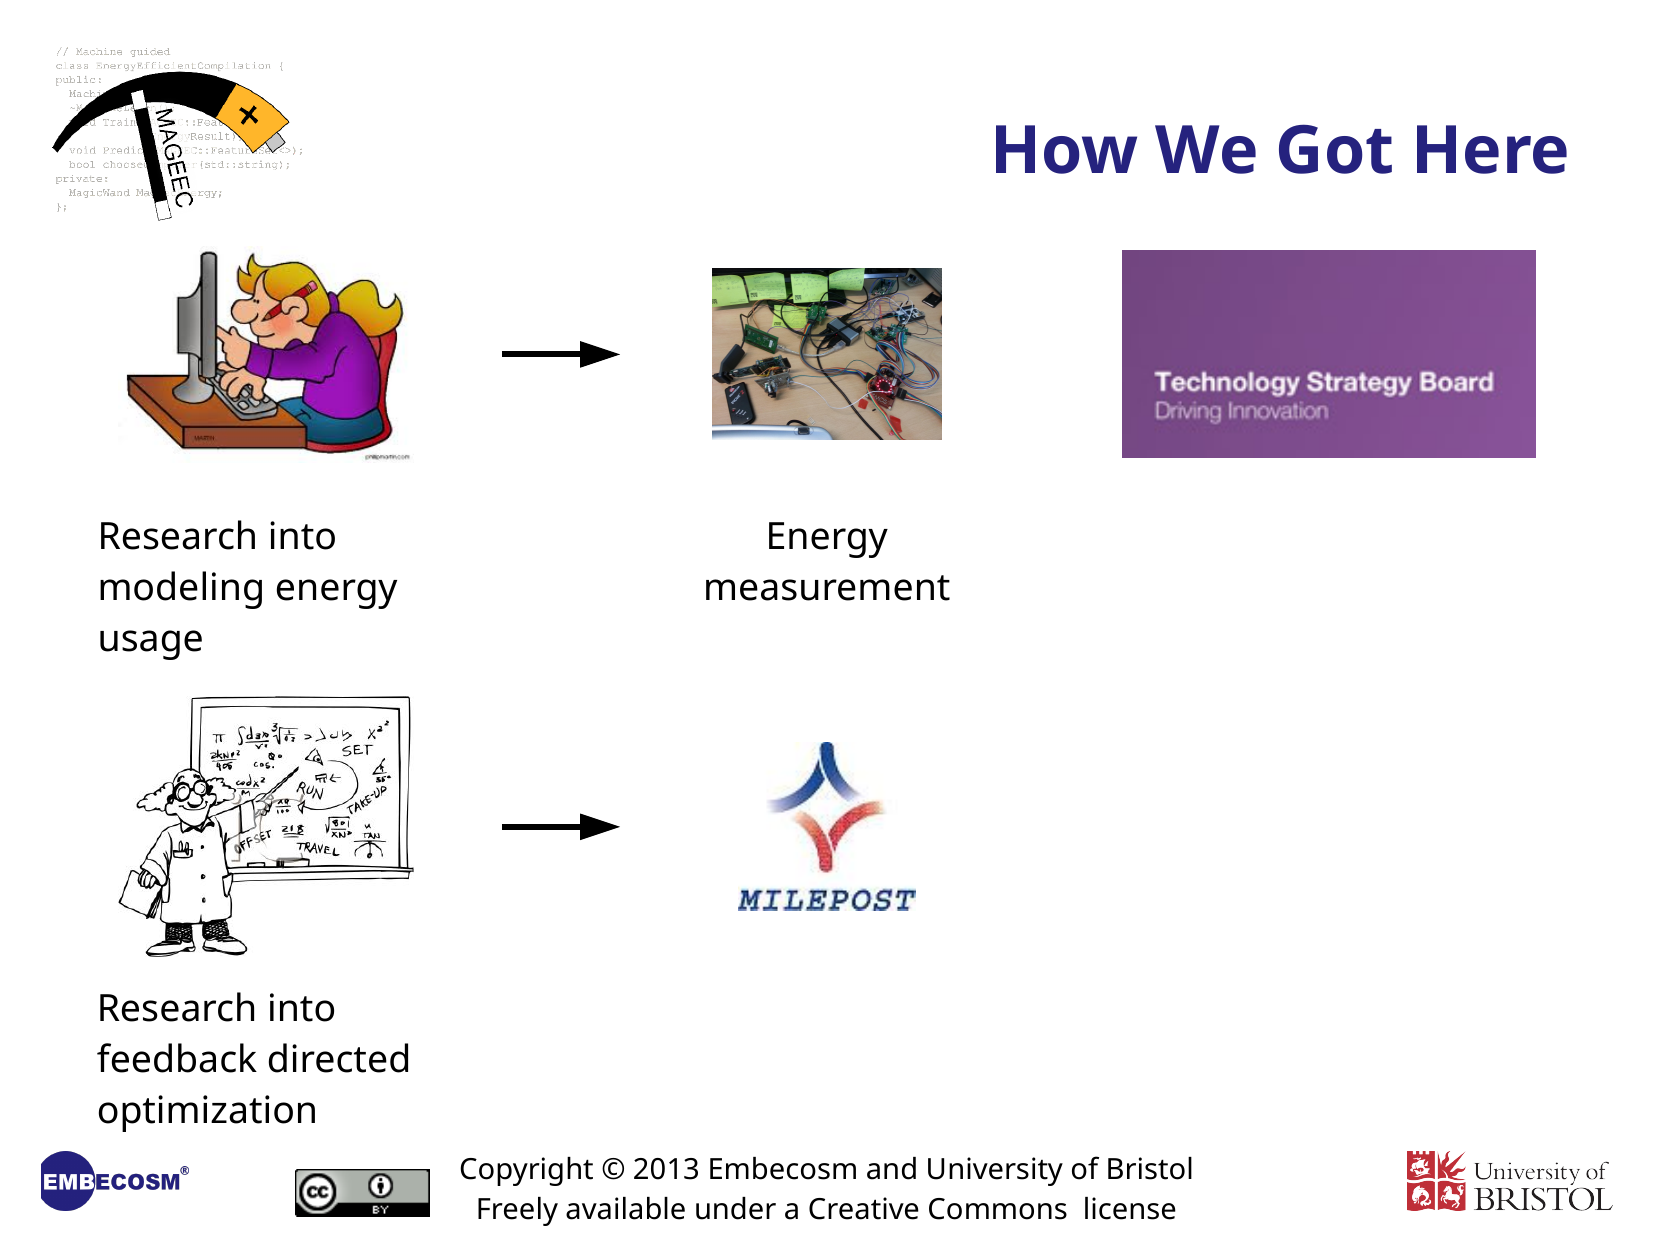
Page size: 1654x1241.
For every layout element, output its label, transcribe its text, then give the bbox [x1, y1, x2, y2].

picture [738, 742, 916, 911]
picture [118, 246, 414, 463]
text_box Research into modeling energy usage [82, 502, 497, 614]
text_box Research into feedback directed optimization [82, 974, 501, 1087]
title How We Got Here [326, 61, 1571, 233]
picture [118, 696, 414, 958]
picture [52, 47, 302, 225]
picture [712, 268, 942, 440]
picture [1407, 1151, 1613, 1211]
picture [41, 1151, 189, 1211]
text_box Energy measurement [651, 502, 1003, 653]
picture [1122, 250, 1536, 458]
picture [295, 1169, 430, 1217]
